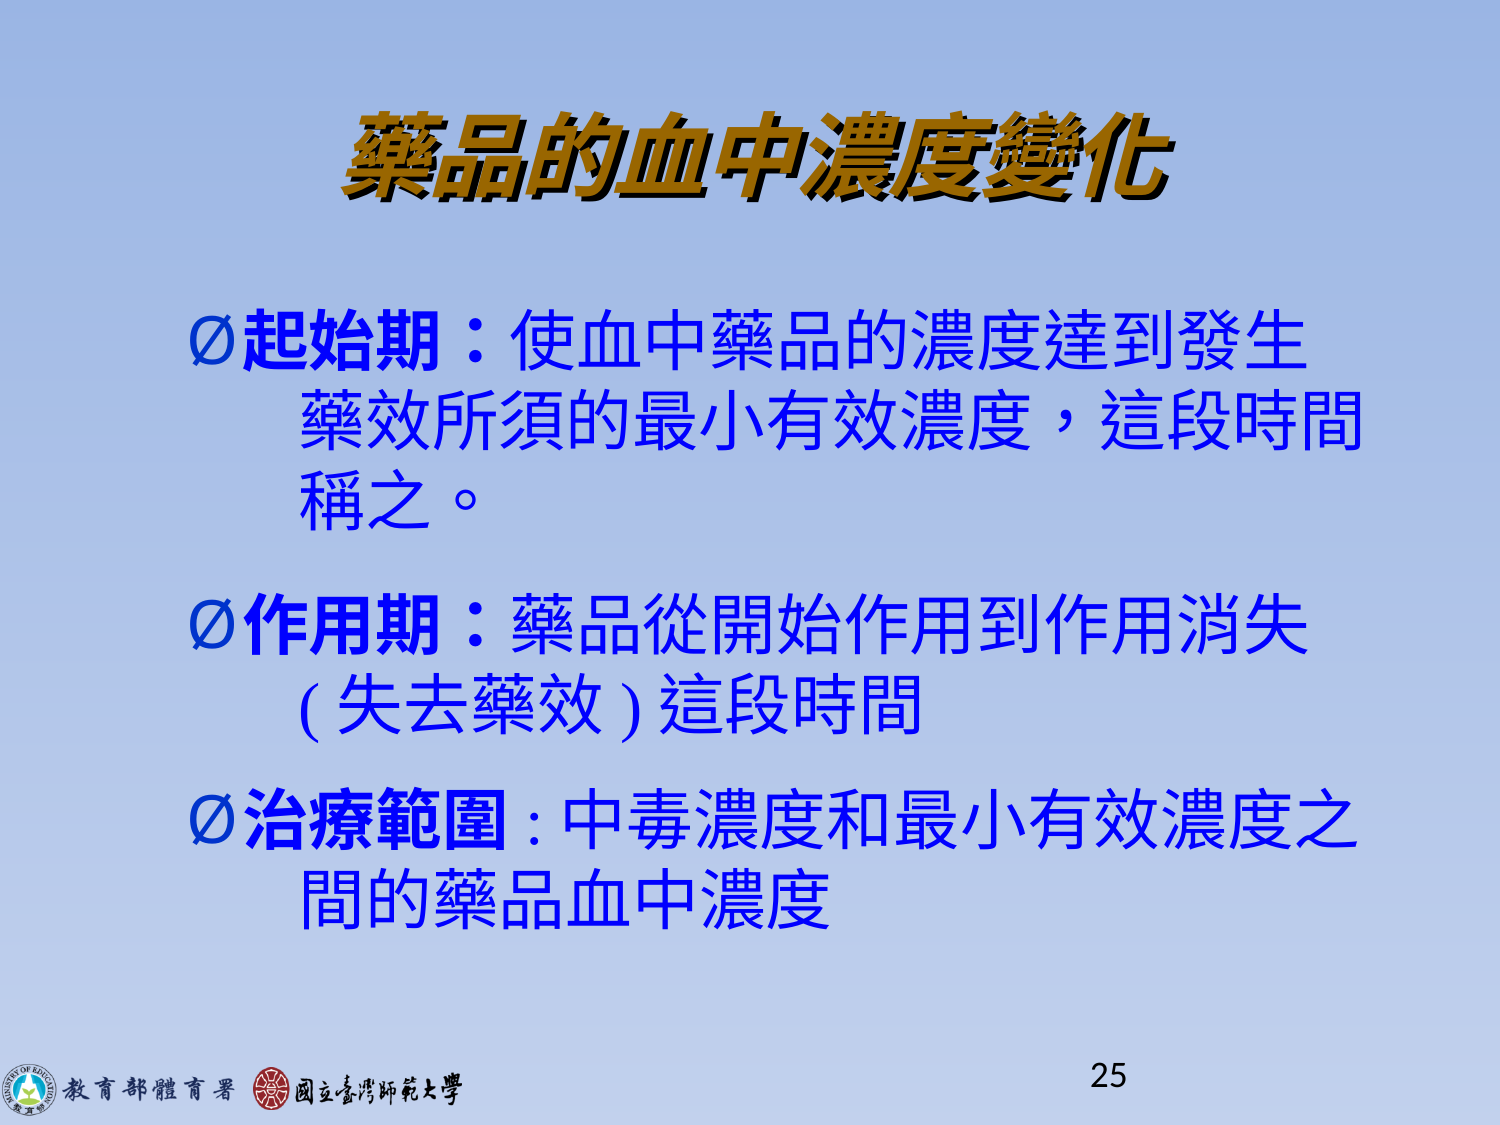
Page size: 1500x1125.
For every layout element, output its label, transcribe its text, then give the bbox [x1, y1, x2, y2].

text_box [1074, 1042, 1426, 1103]
list 起始期：使血中藥品的濃度達到發生藥效所須的最小有效濃度，這段時間稱之。 作用期：藥品從開始作用到作用消失(失去藥效)這段時間 治療範圍:中毒濃度和最小有效濃度之間的藥品血中濃度 [171, 290, 1388, 1022]
title 藥品的血中濃度變化 [0, 90, 1500, 198]
